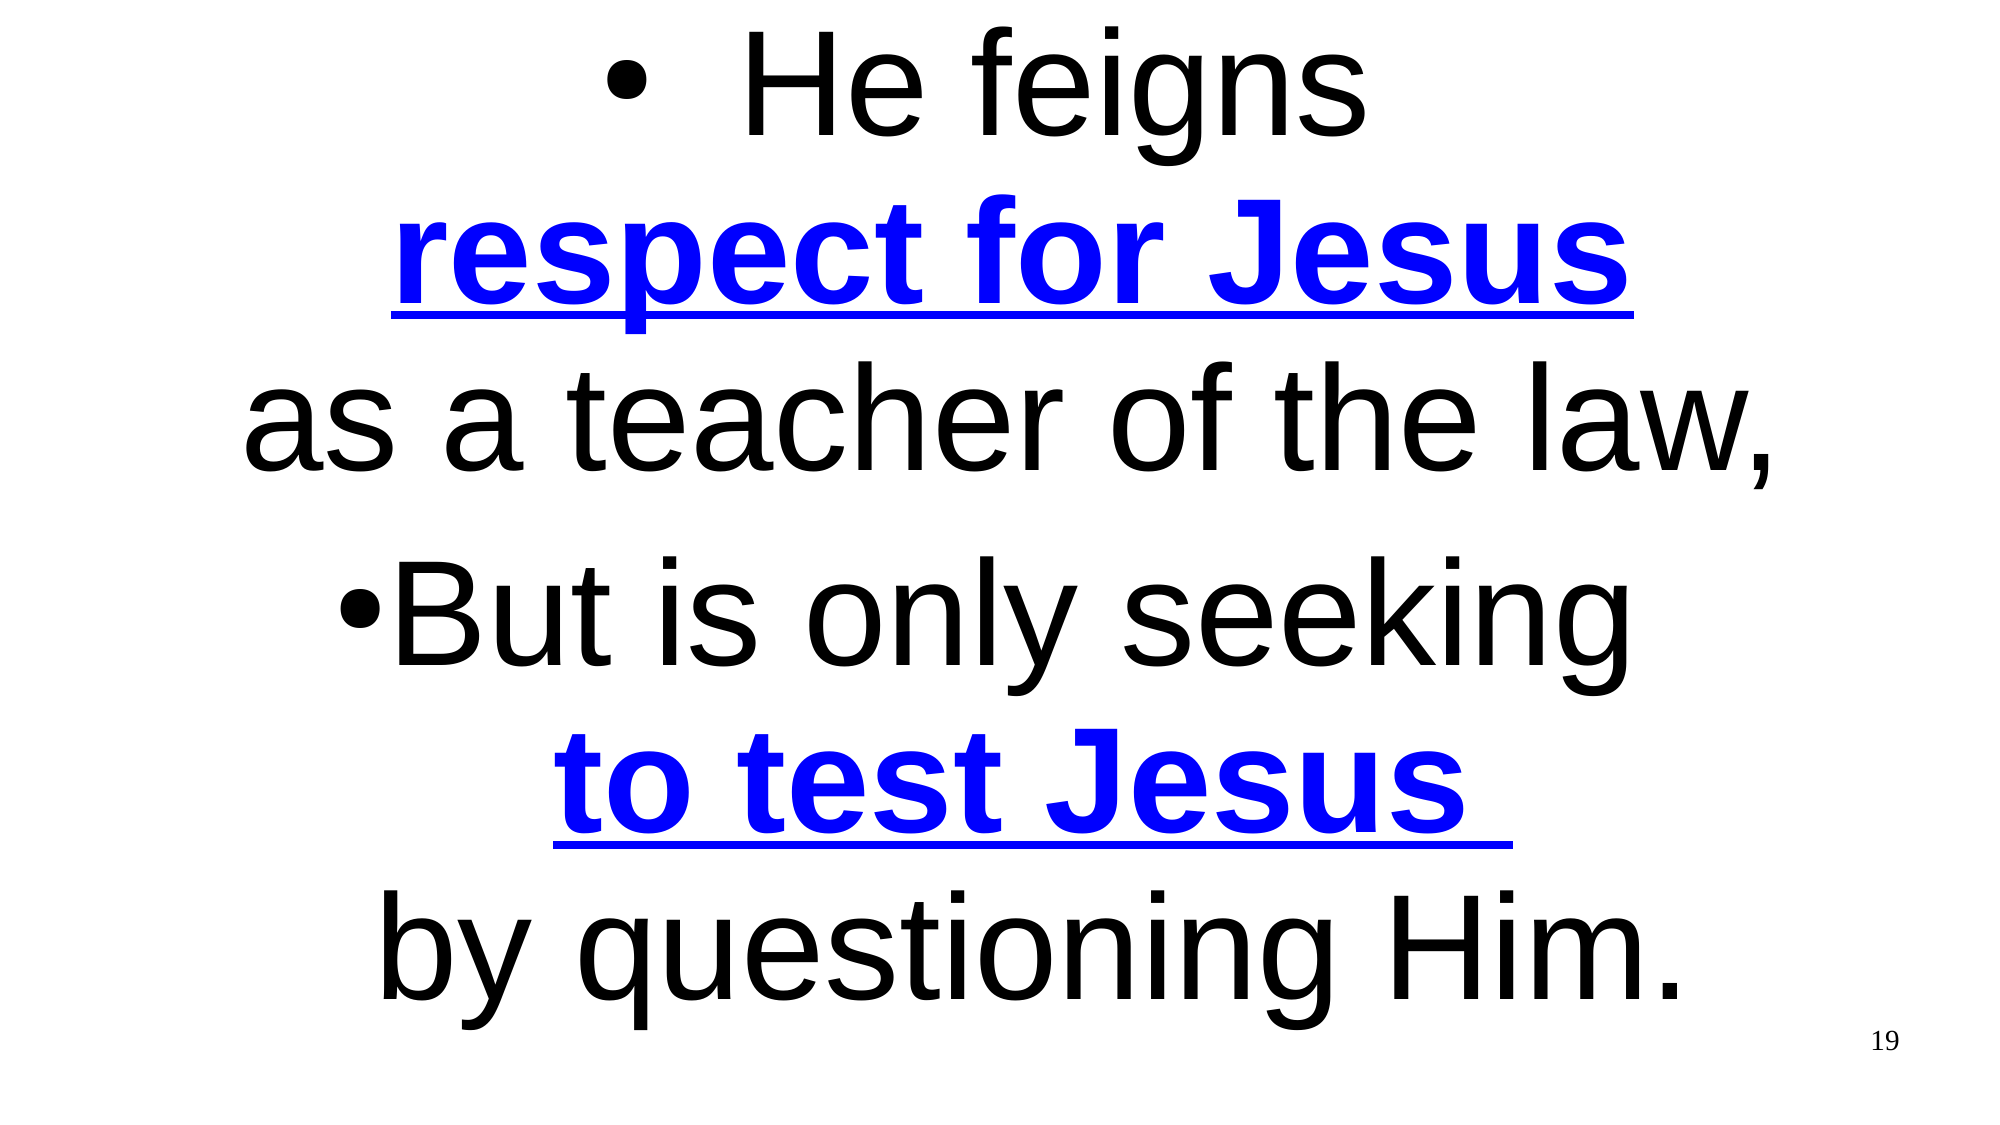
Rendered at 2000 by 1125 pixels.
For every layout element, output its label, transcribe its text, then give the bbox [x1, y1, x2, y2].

list He feigns respect for Jesus as a teacher of the law, But is only seeking to test Jesus by questioning Him. [0, 0, 1996, 1123]
